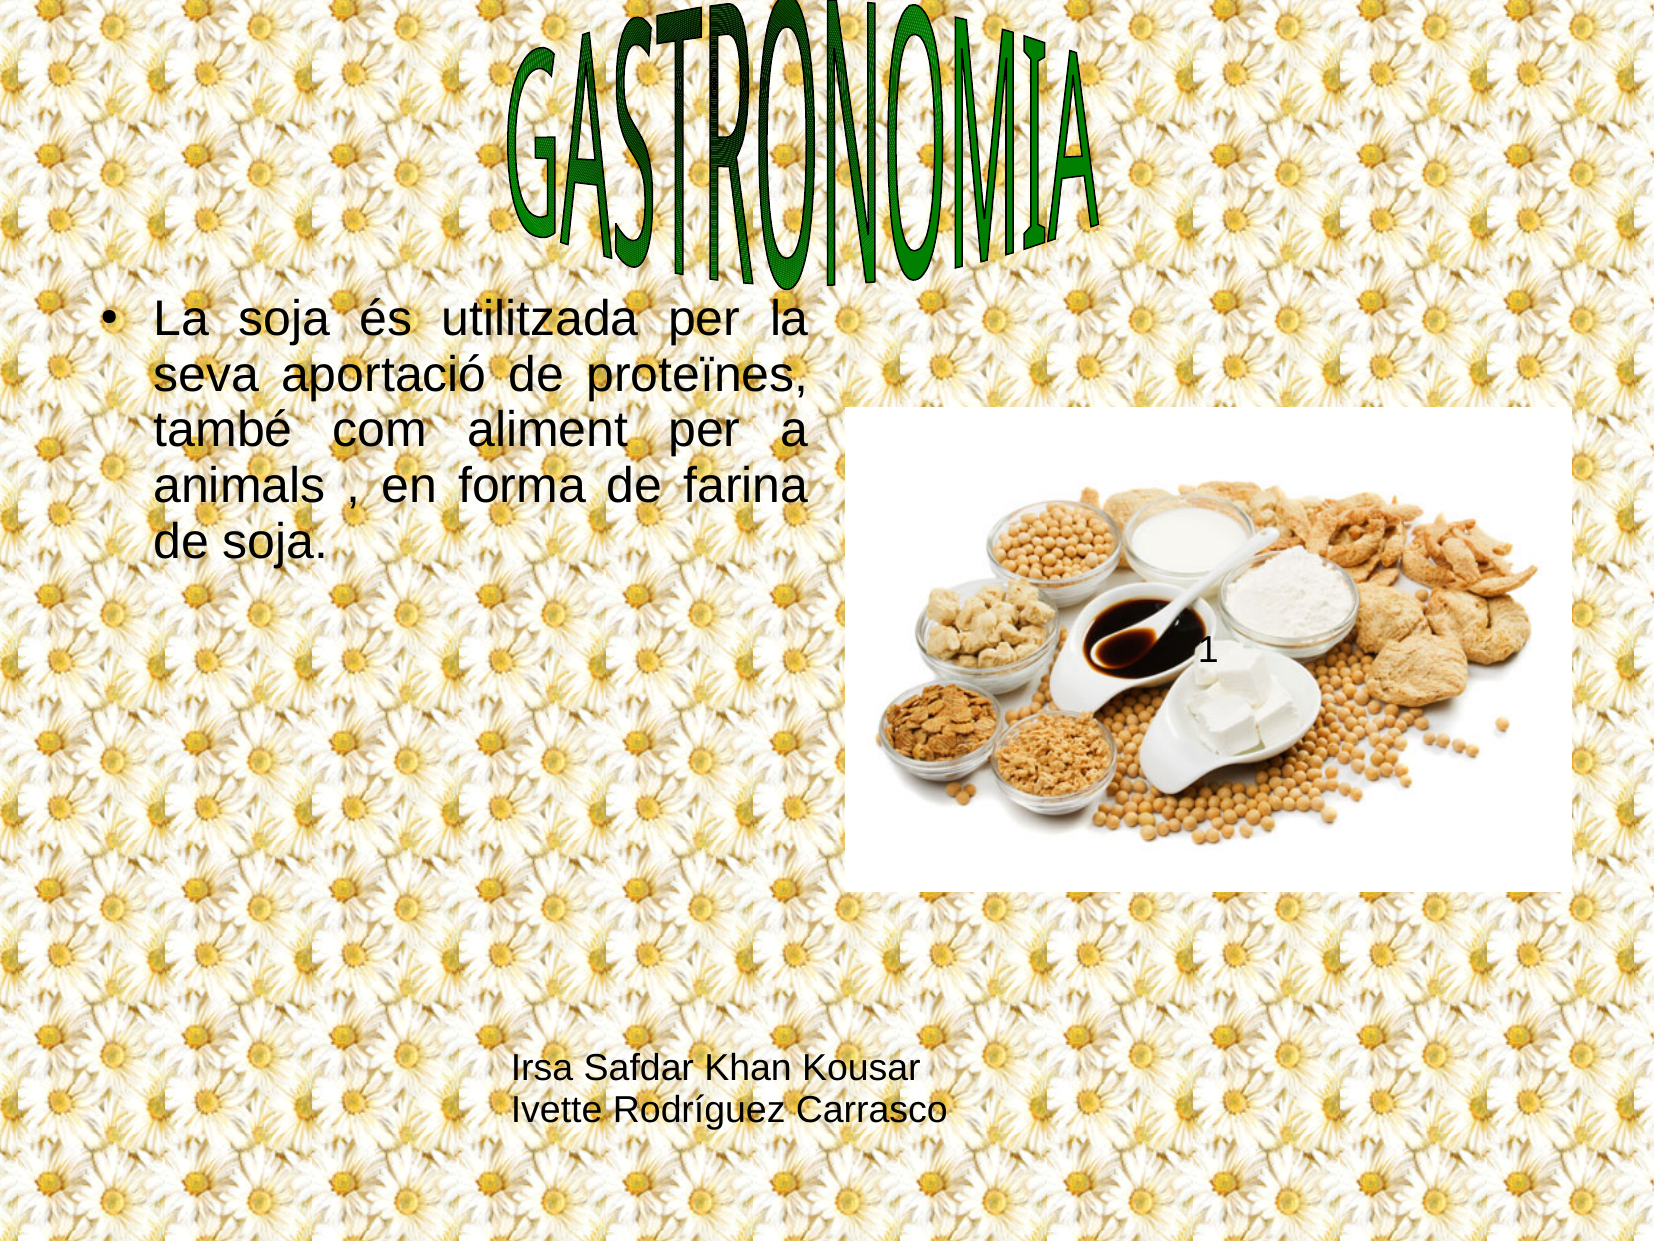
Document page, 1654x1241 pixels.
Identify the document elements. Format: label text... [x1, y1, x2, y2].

text_box GASTRONOMIA [615, 17, 653, 268]
picture [767, 28, 806, 258]
text_box GASTRONOMIA [560, 32, 612, 259]
text_box GASTRONOMIA [955, 17, 1014, 268]
text_box GASTRONOMIA [710, 3, 753, 284]
picture [0, 0, 1654, 1241]
text_box GASTRONOMIA [759, 0, 815, 290]
text_box GASTRONOMIA [1024, 35, 1045, 250]
list La soja és utilitzada per la seva aportació de proteïnes, també com aliment per a animals , en forma de farina de soja. [82, 290, 809, 1010]
text_box Irsa Safdar Khan Kousar Ivette Rodríguez Carrasco [496, 1039, 1016, 1181]
text_box GASTRONOMIA [657, 7, 702, 275]
text_box GASTRONOMIA [507, 47, 555, 238]
text_box GASTRONOMIA [827, 0, 875, 286]
text_box GASTRONOMIA [1047, 50, 1099, 242]
text_box GASTRONOMIA [888, 4, 943, 281]
